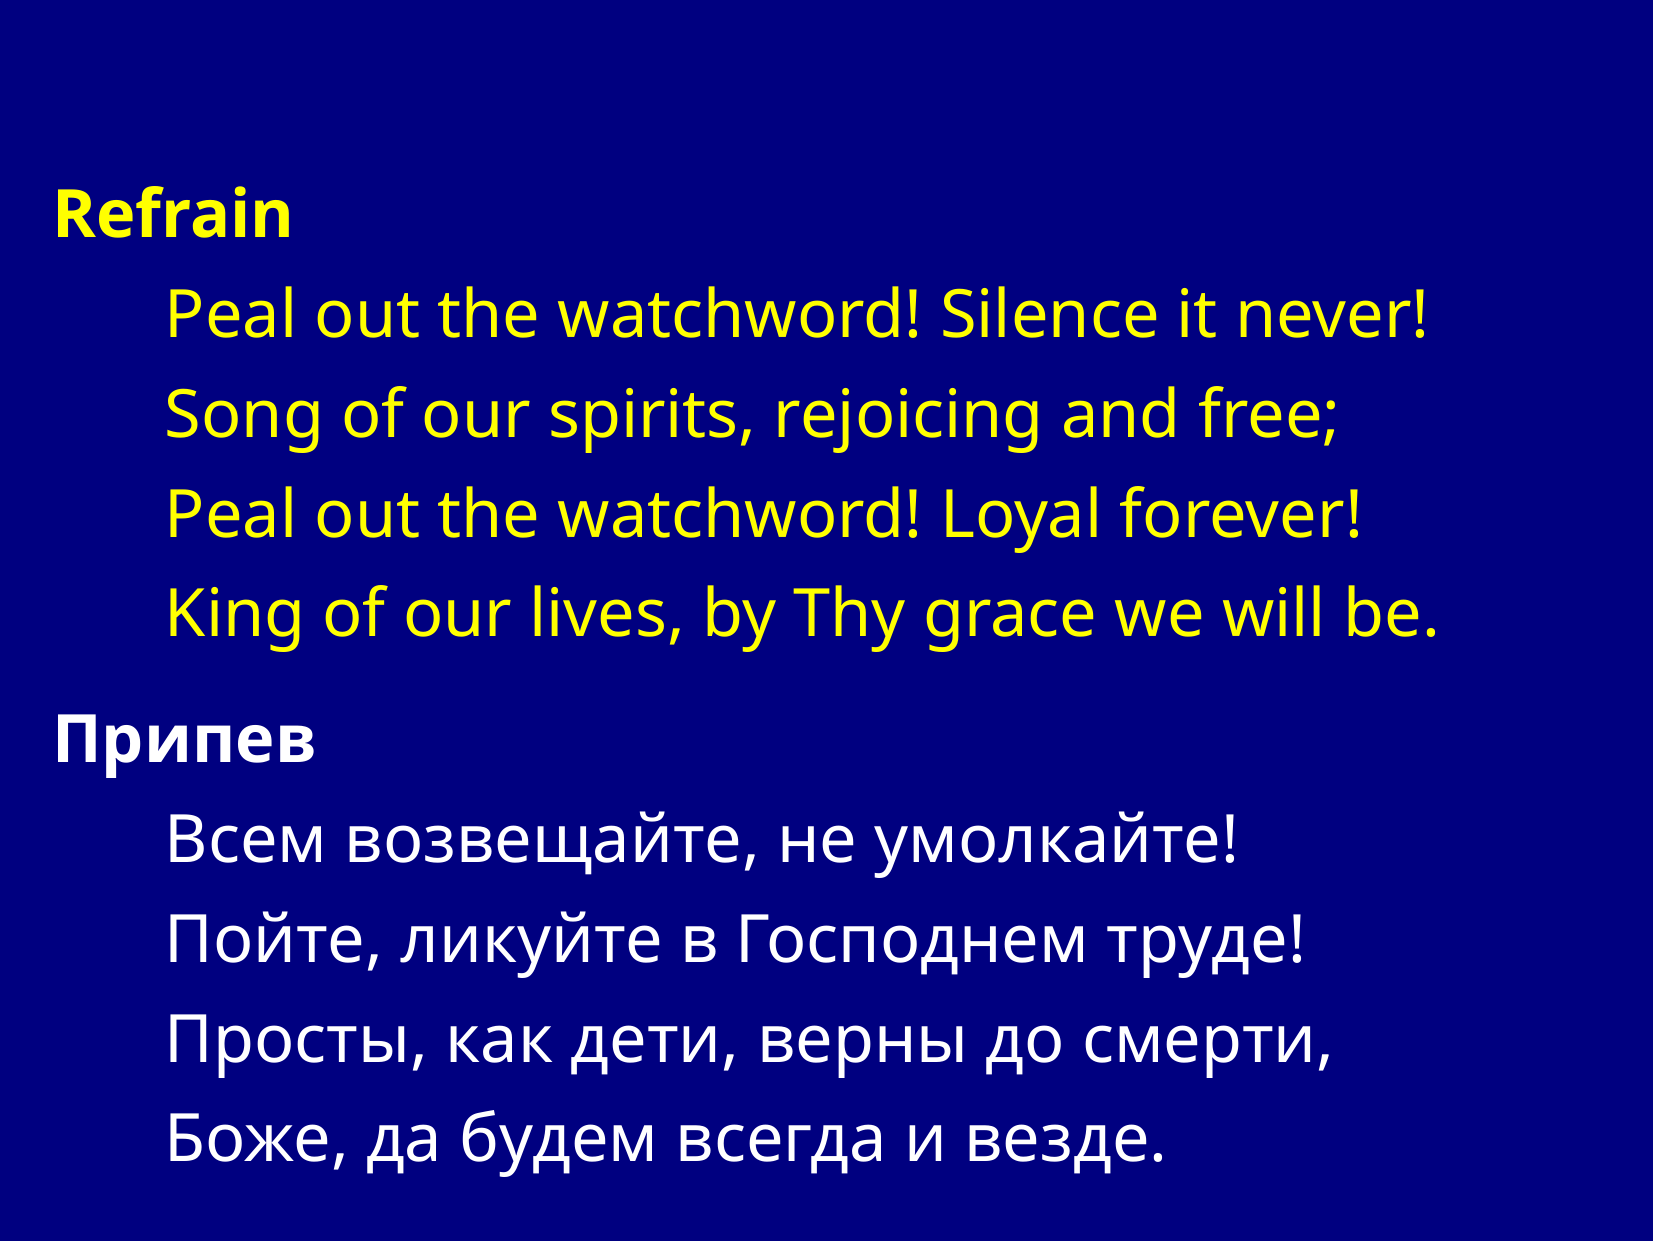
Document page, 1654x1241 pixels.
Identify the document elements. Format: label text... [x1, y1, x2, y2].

text_box Refrain Peal out the watchword! Silence it never! Song of our spirits, rejoicing and free; Peal out the watchword! Loyal forever! King of our lives, by Thy grace we will be. [37, 150, 1613, 638]
text_box Припев Всем возвещайте, не умолкайте! Пойте, ликуйте в Господнем труде! Просты, как дети, верны до смерти, Боже, да будем всегда и везде. [37, 675, 1576, 1163]
